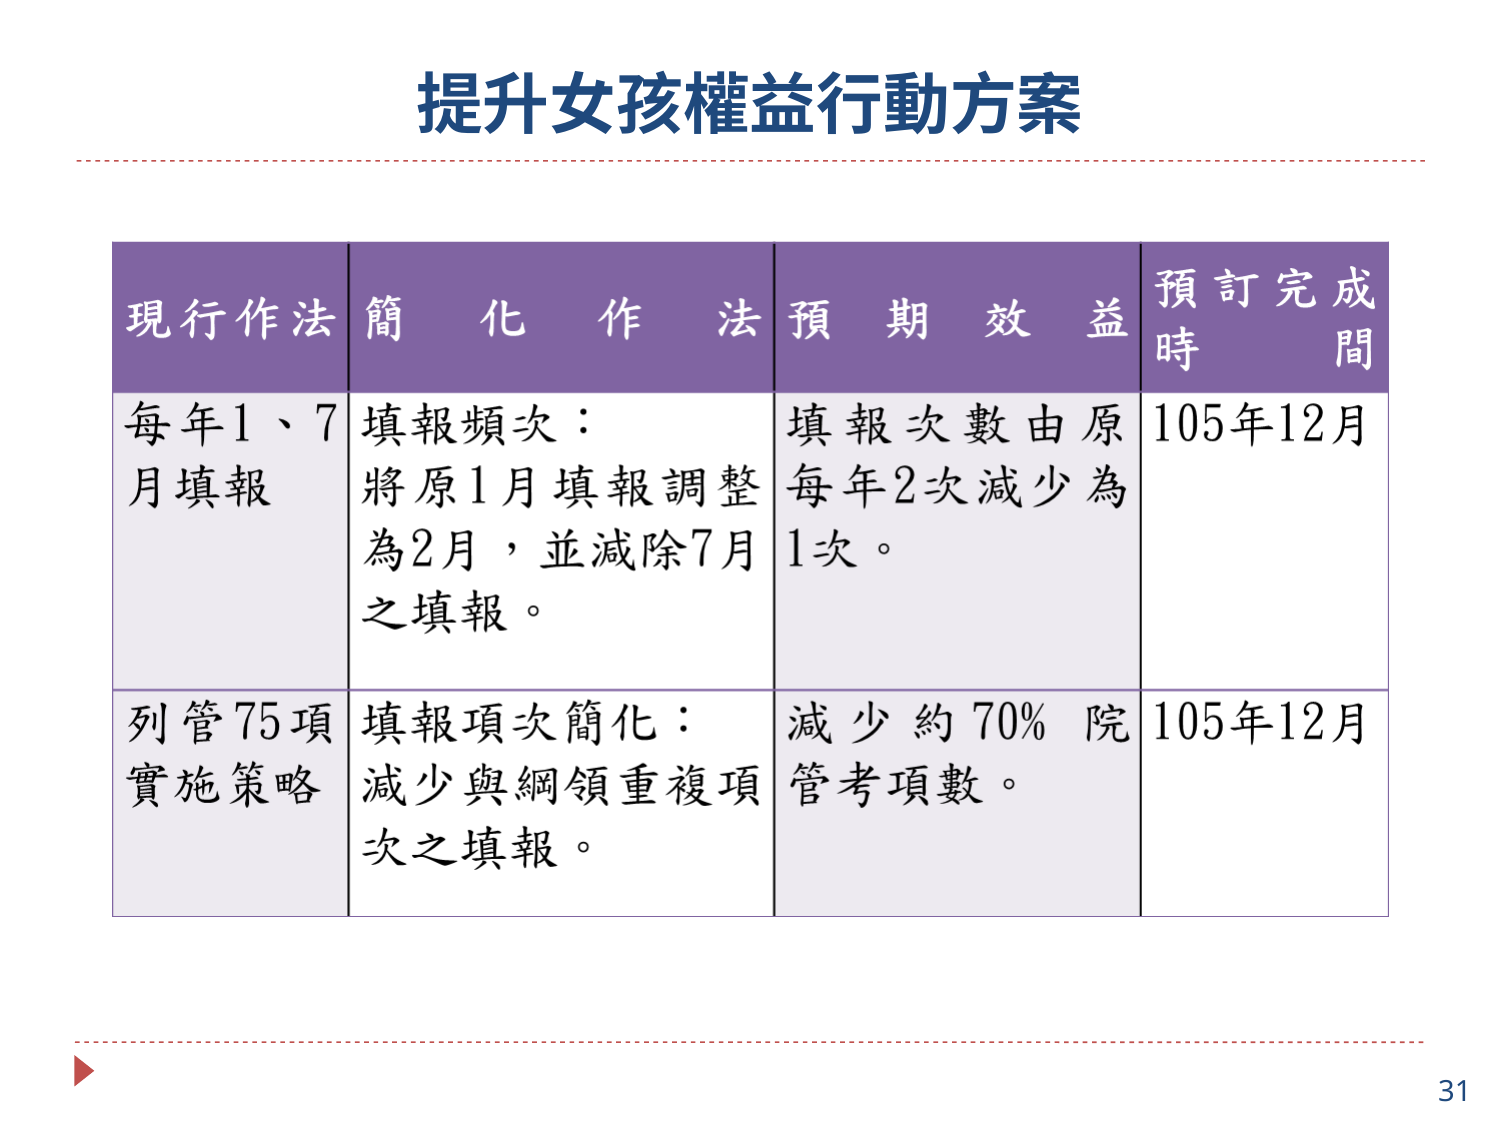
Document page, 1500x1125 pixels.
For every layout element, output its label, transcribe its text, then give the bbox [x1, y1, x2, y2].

picture [112, 238, 1389, 918]
title 提升女孩權益行動方案 [75, 24, 1426, 150]
text_box 31 [1423, 1065, 1500, 1125]
